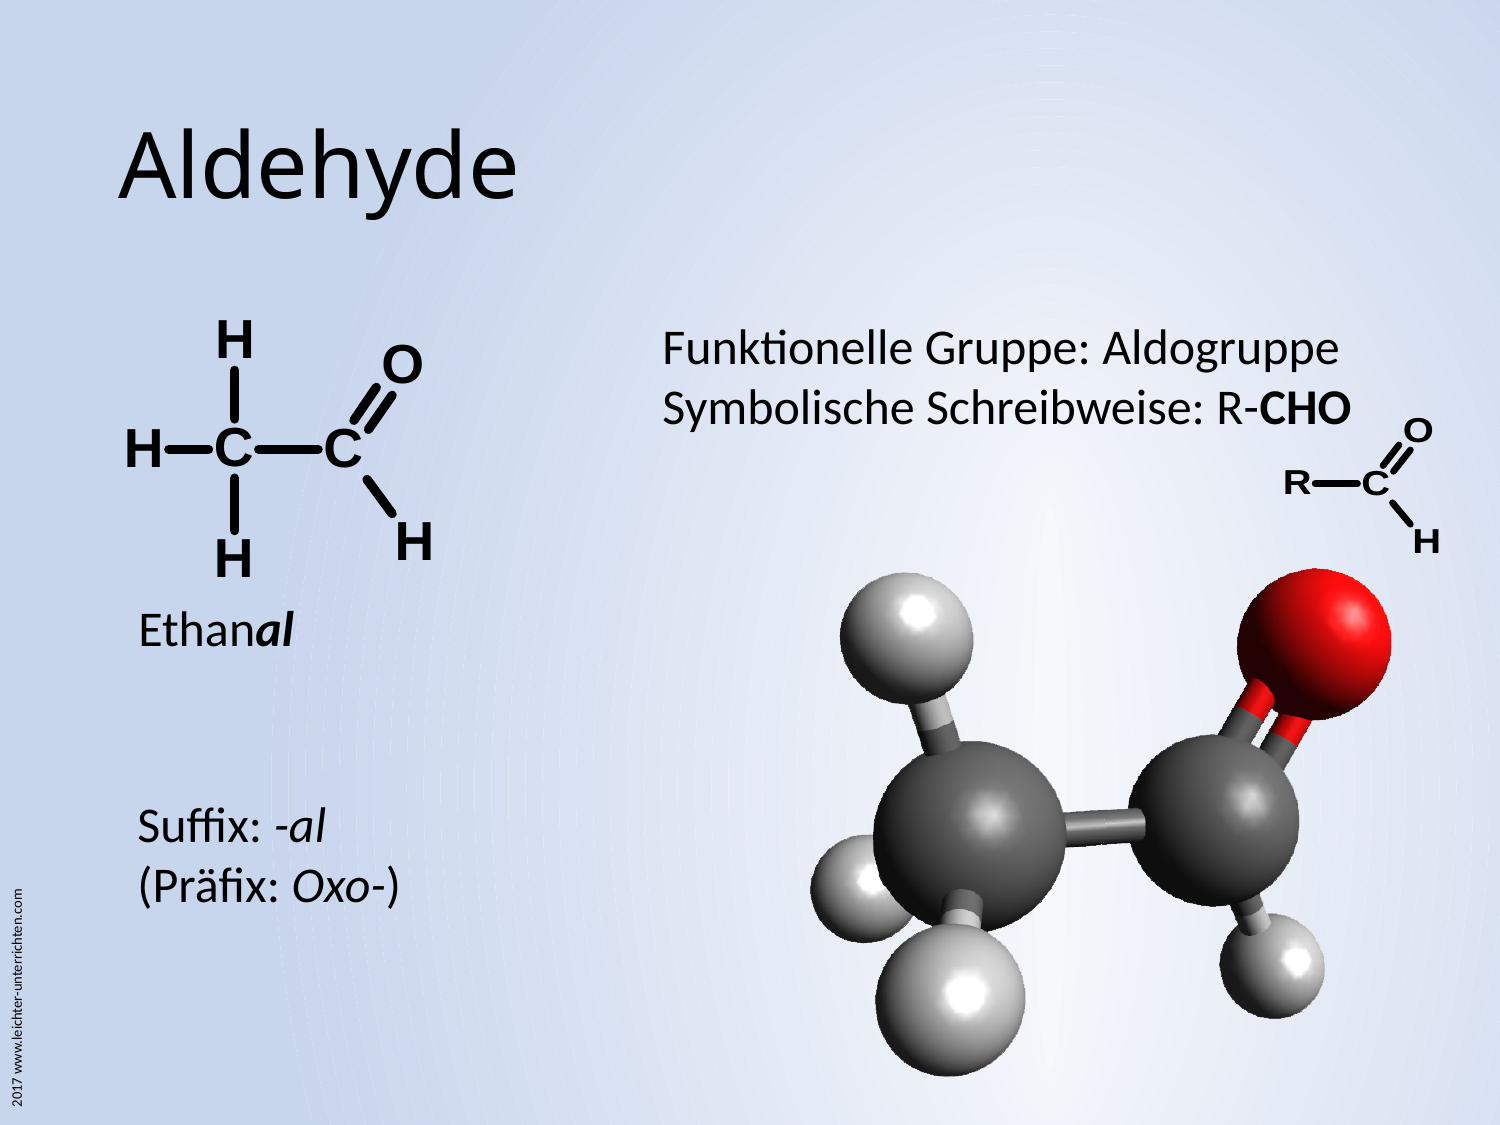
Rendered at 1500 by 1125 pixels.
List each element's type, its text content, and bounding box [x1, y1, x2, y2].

picture [810, 568, 1392, 1077]
title Aldehyde [103, 59, 1397, 278]
picture [123, 308, 443, 588]
text_box Funktionelle Gruppe: Aldogruppe Symbolische Schreibweise: R-CHO [647, 307, 1486, 443]
picture [1282, 407, 1447, 564]
text_box Suffix: -al (Präfix: Oxo-) [122, 785, 670, 921]
text_box Ethanal [123, 588, 962, 664]
